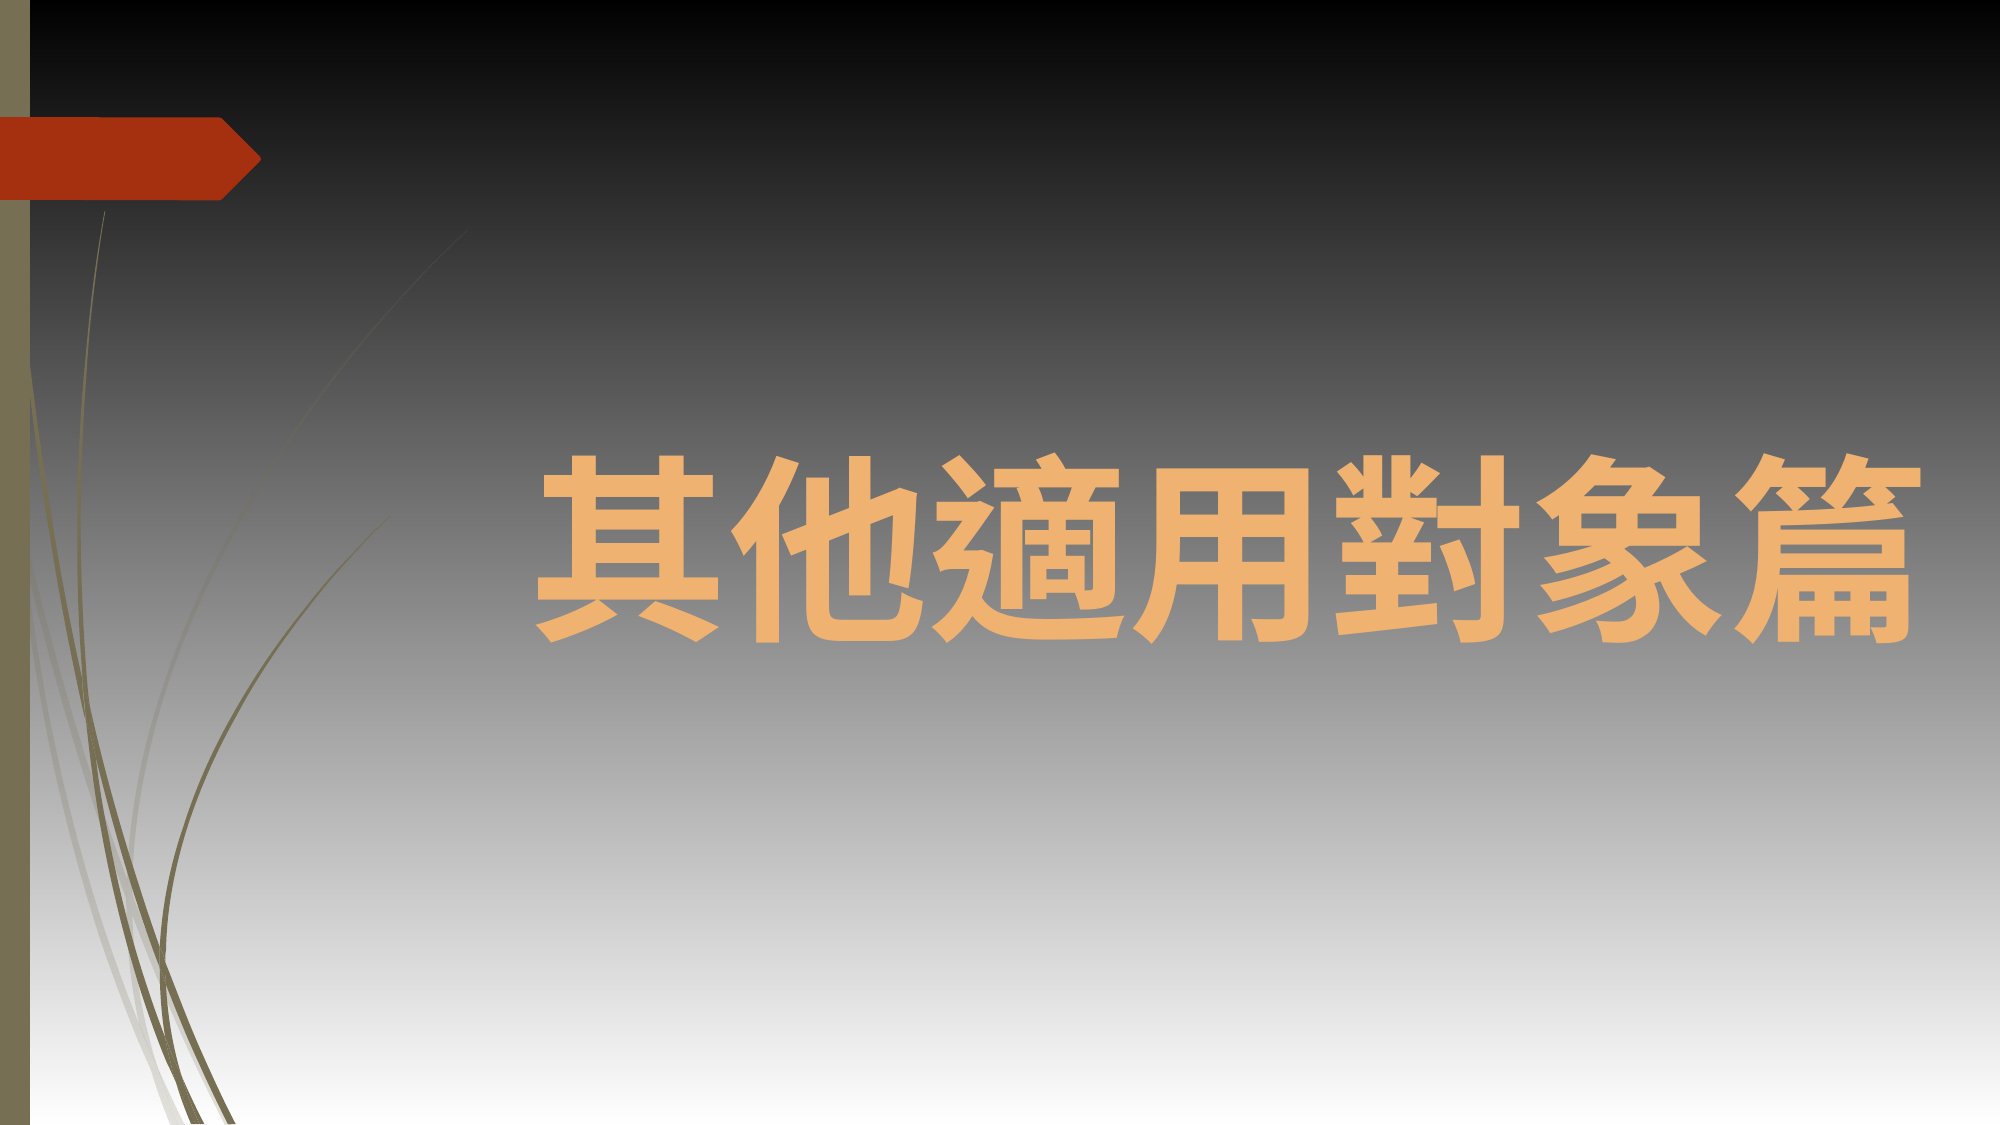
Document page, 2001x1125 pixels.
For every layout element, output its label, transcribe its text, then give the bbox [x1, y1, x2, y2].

text_box 其他適用對象篇 [494, 418, 1962, 674]
